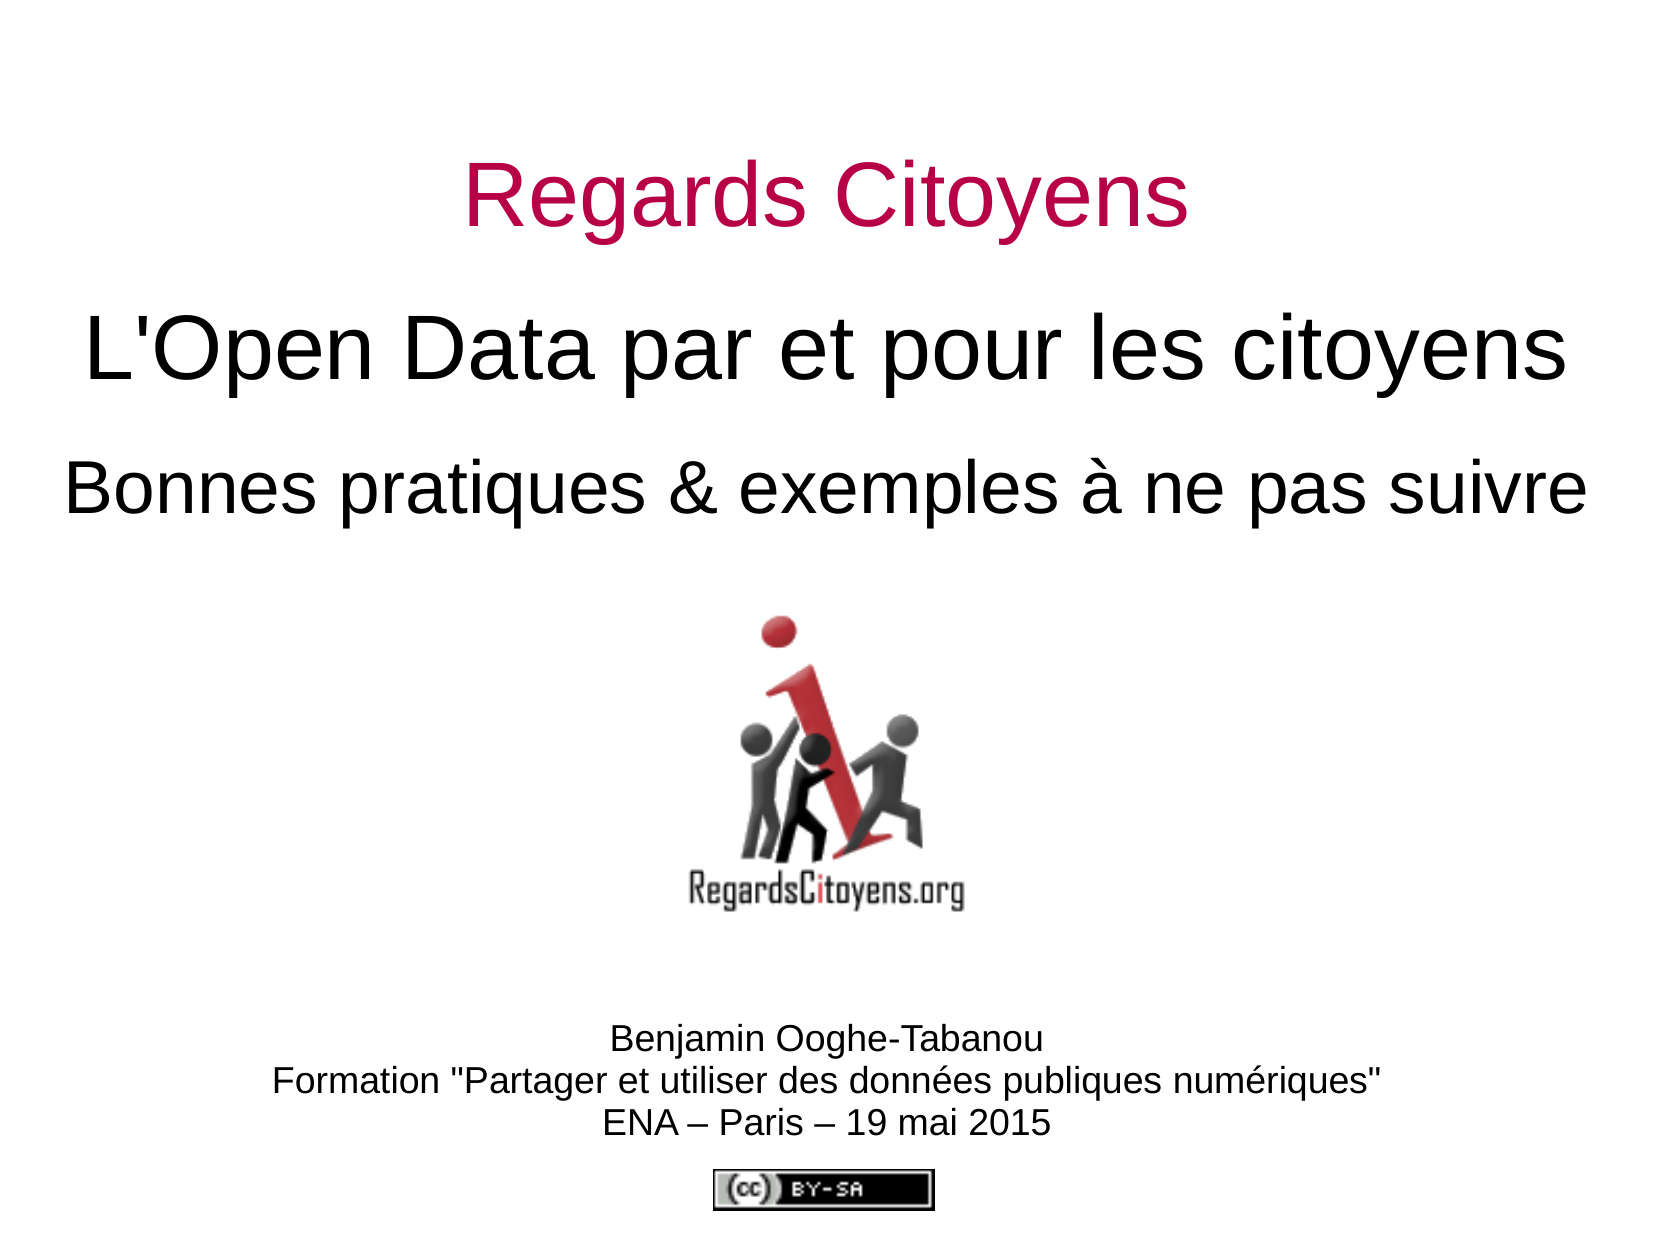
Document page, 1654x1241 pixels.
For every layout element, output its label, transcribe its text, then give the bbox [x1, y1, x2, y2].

picture [713, 1169, 935, 1211]
text_box Benjamin Ooghe-Tabanou Formation "Partager et utiliser des données publiques numériques" ENA – Paris – 19 mai 2015 [0, 1009, 1654, 1151]
title Regards Citoyens L'Open Data par et pour les citoyens Bonnes pratiques & exemples à ne pas suivre [60, 142, 1593, 530]
picture [683, 602, 971, 916]
